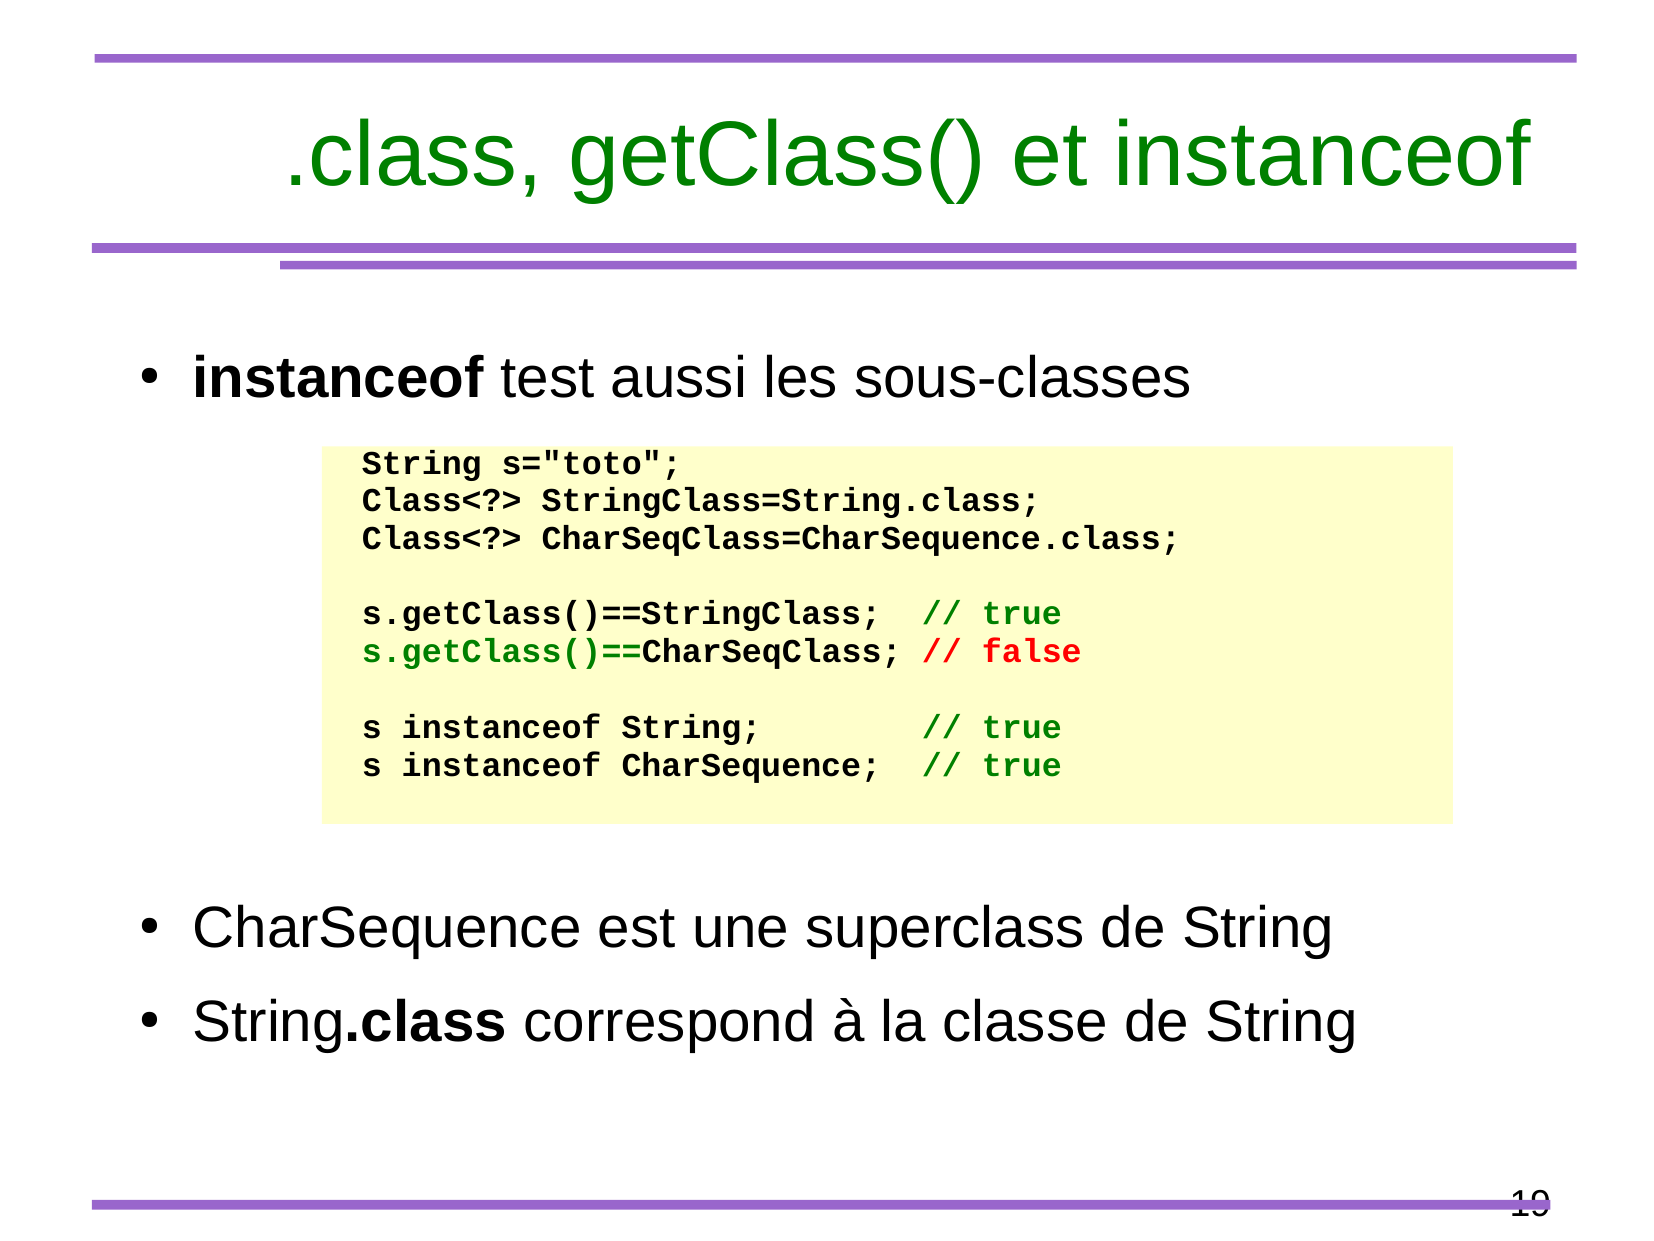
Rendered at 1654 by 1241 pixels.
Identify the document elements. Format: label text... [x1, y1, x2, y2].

list instanceof test aussi les sous-classes CharSequence est une superclass de String String.class correspond à la classe de String [121, 344, 1534, 1127]
text_box String s="toto"; Class<?> StringClass=String.class; Class<?> CharSeqClass=CharSequence.class; s.getClass()==StringClass; // true s.getClass()==CharSeqClass; // false s instanceof String; // true s instanceof CharSequence; // true [321, 446, 1453, 824]
title .class, getClass() et instanceof [121, 49, 1534, 257]
